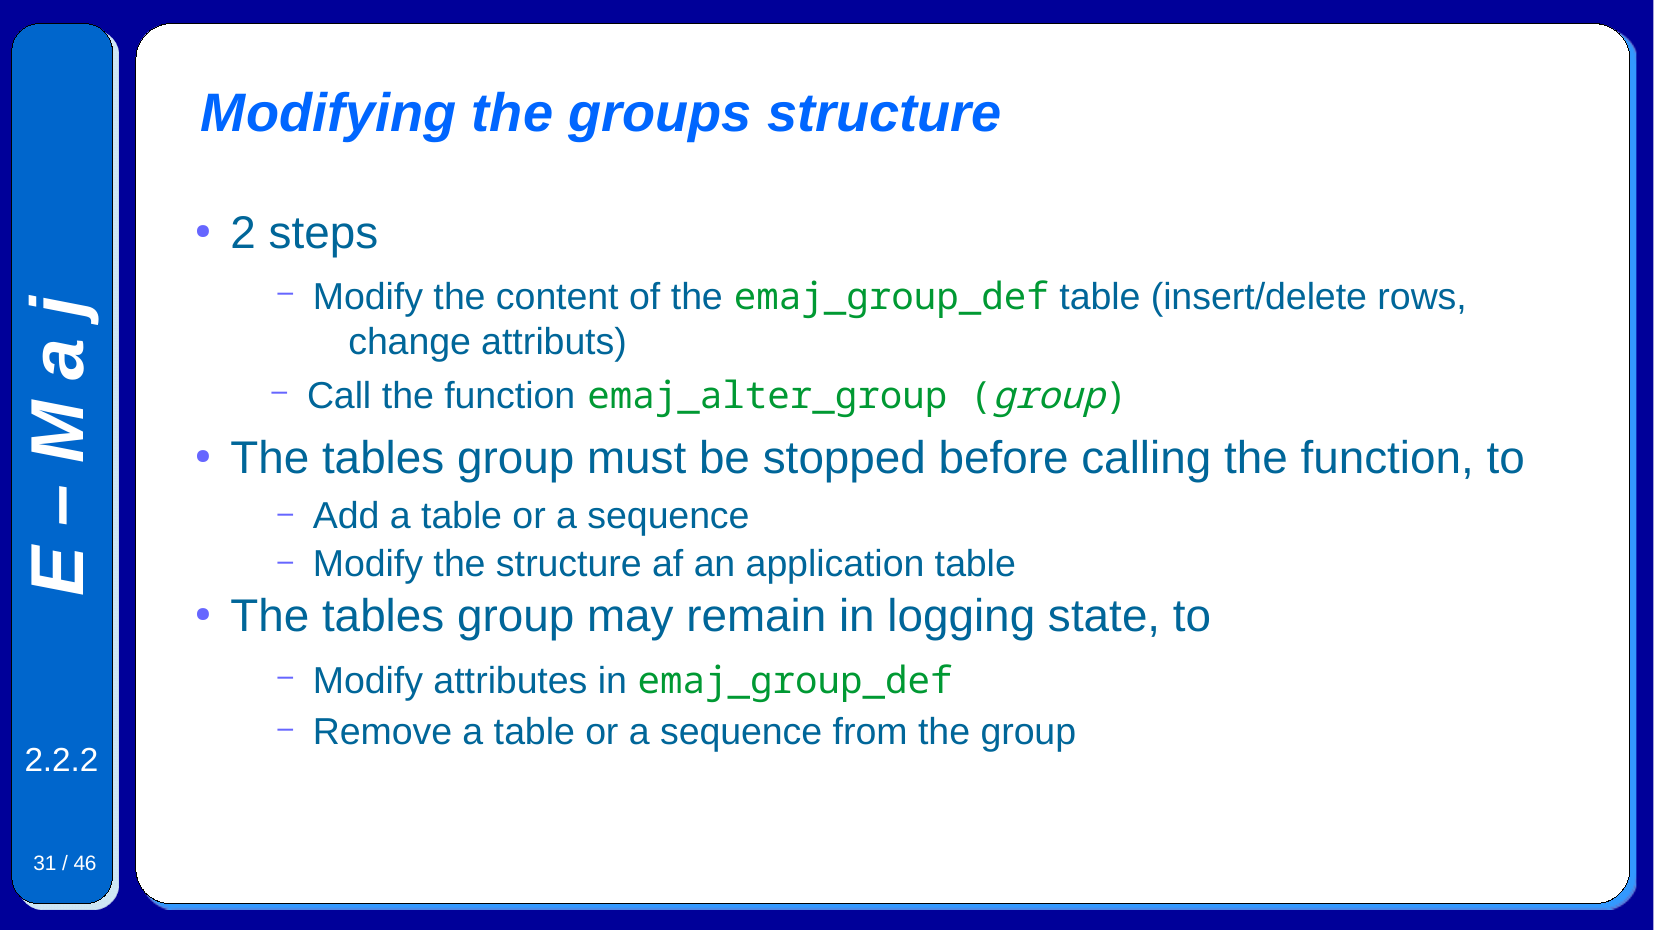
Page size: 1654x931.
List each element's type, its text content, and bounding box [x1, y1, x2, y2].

title Modifying the groups structure [200, 34, 1575, 191]
list 2 steps Modify the content of the emaj_group_def table (insert/delete rows, change attributs) Call the function emaj_alter_group (group) The tables group must be stopped before calling the function, to Add a table or a sequence Modify the structure af an application table The tables group may remain in logging state, to Modify attributes in emaj_group_def Remove a table or a sequence from the group [177, 206, 1587, 827]
